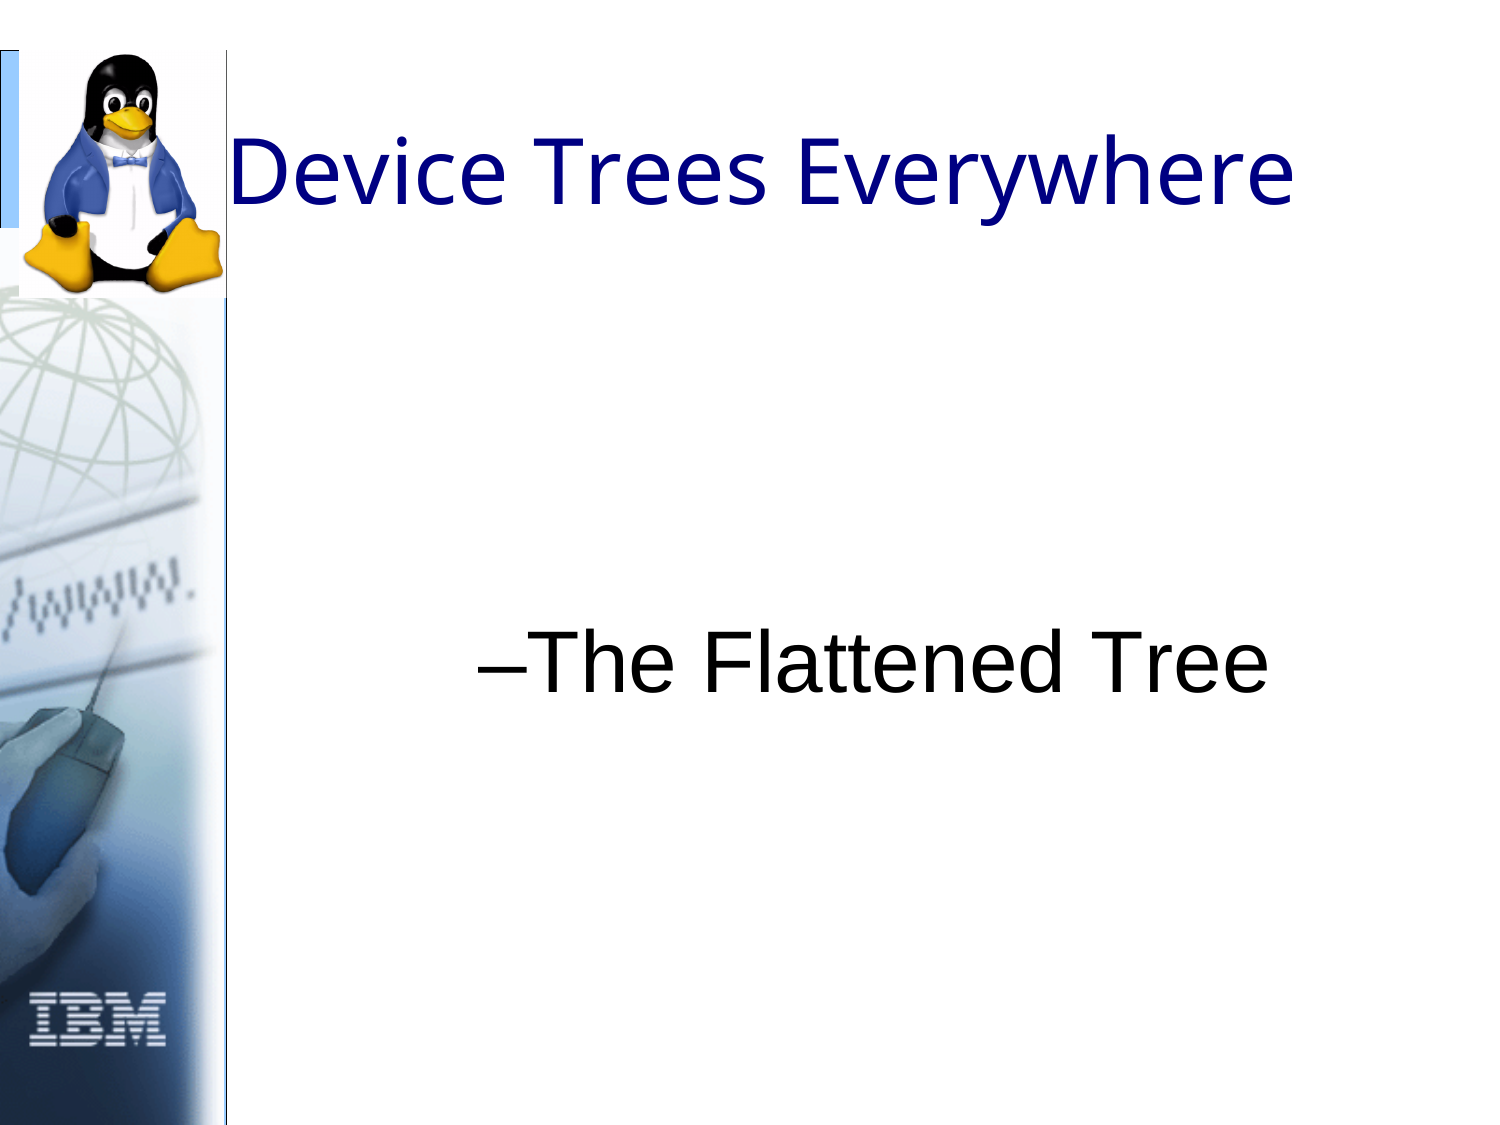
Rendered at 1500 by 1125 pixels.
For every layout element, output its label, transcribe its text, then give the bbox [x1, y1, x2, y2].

subtitle The Flattened Tree [212, 324, 1388, 1001]
title Device Trees Everywhere [224, 99, 1388, 238]
